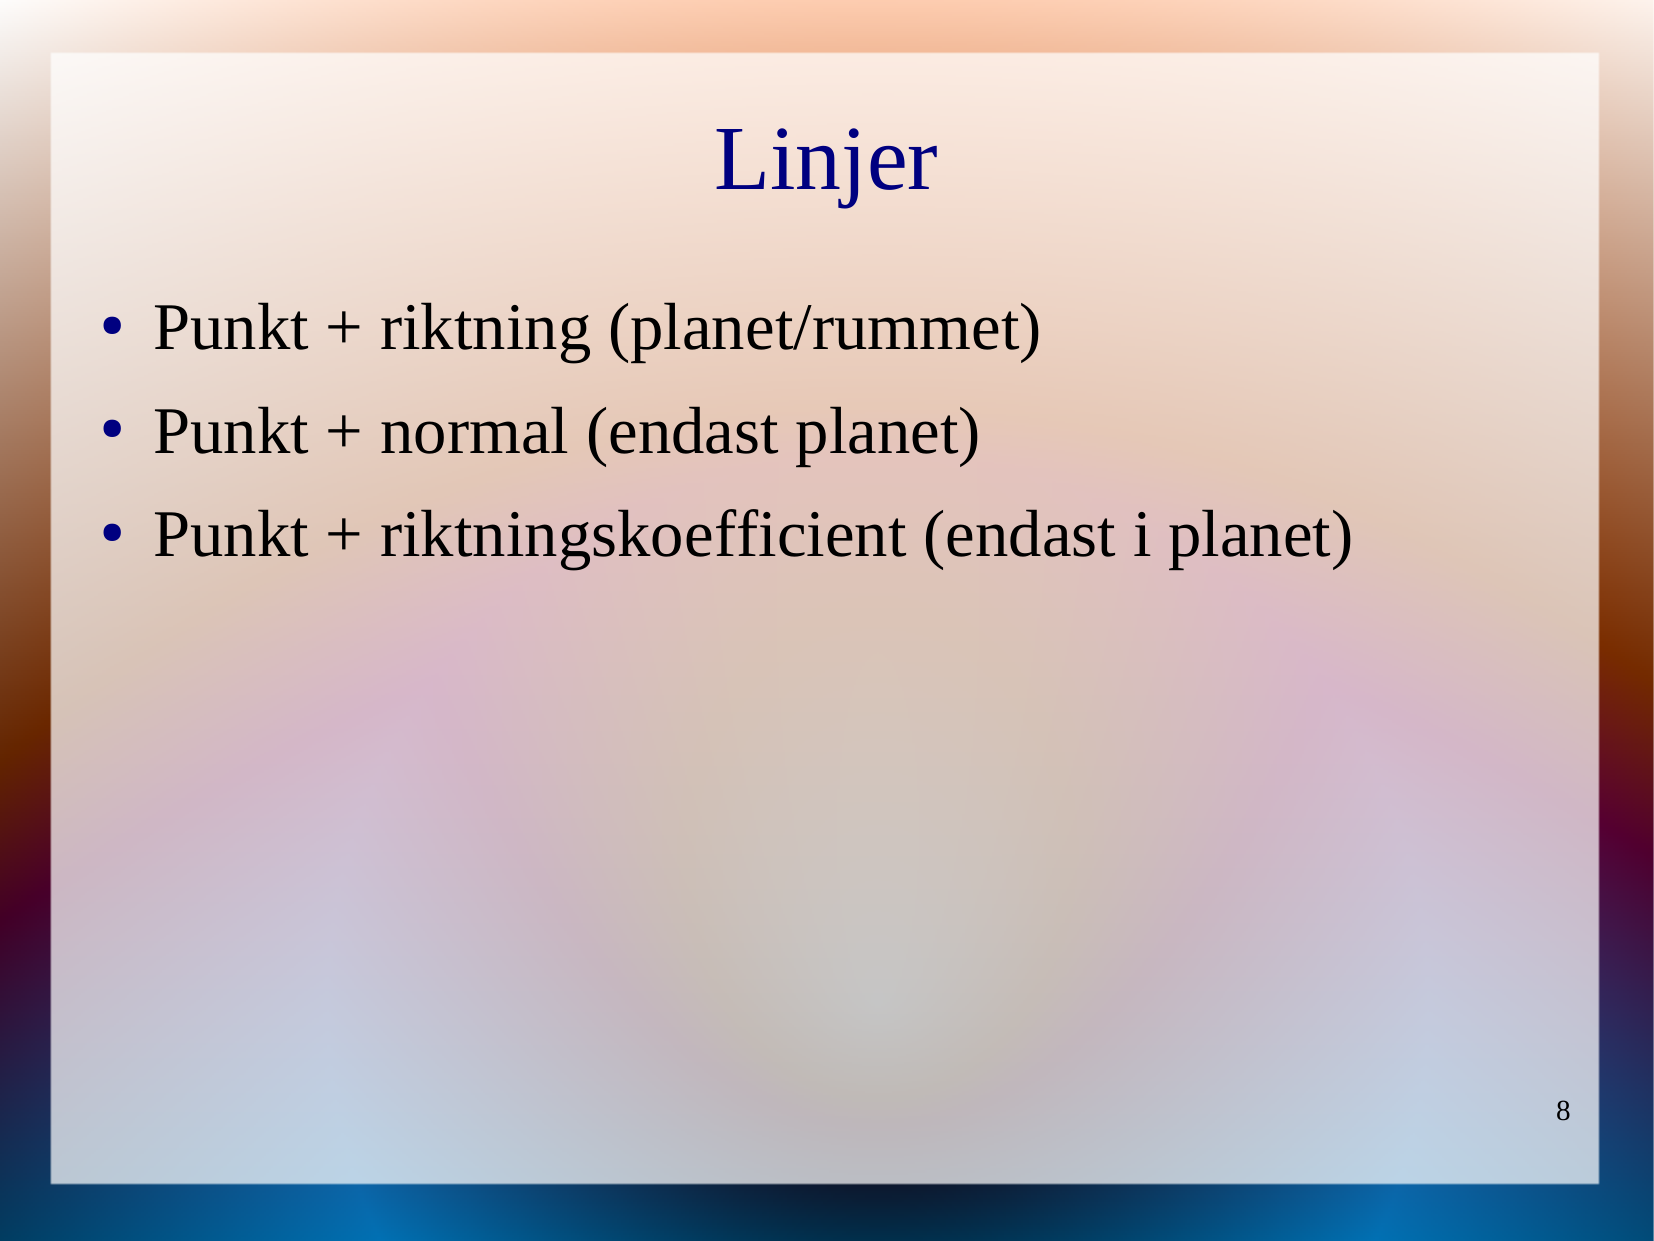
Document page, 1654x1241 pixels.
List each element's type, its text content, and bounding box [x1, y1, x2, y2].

title Linjer [82, 62, 1571, 256]
picture [0, 0, 1654, 1241]
list Punkt + riktning (planet/rummet) Punkt + normal (endast planet) Punkt + riktningskoefficient (endast i planet) [82, 290, 1571, 1019]
